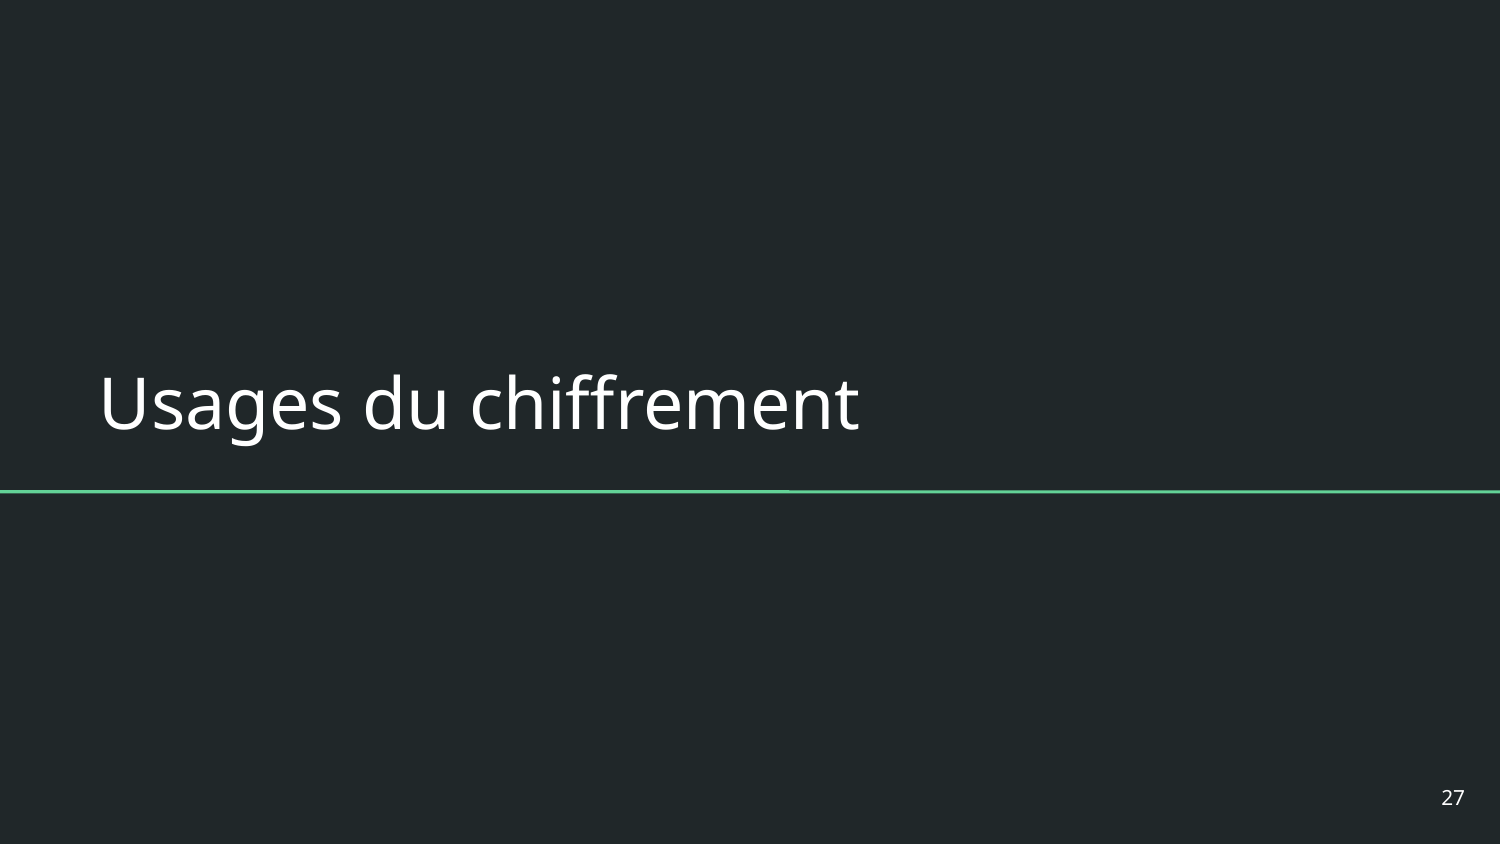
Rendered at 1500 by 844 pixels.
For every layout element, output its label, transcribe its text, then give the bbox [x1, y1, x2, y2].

slide_number <numéro> [1389, 764, 1480, 830]
title Usages du chiffrement [83, 337, 1417, 466]
